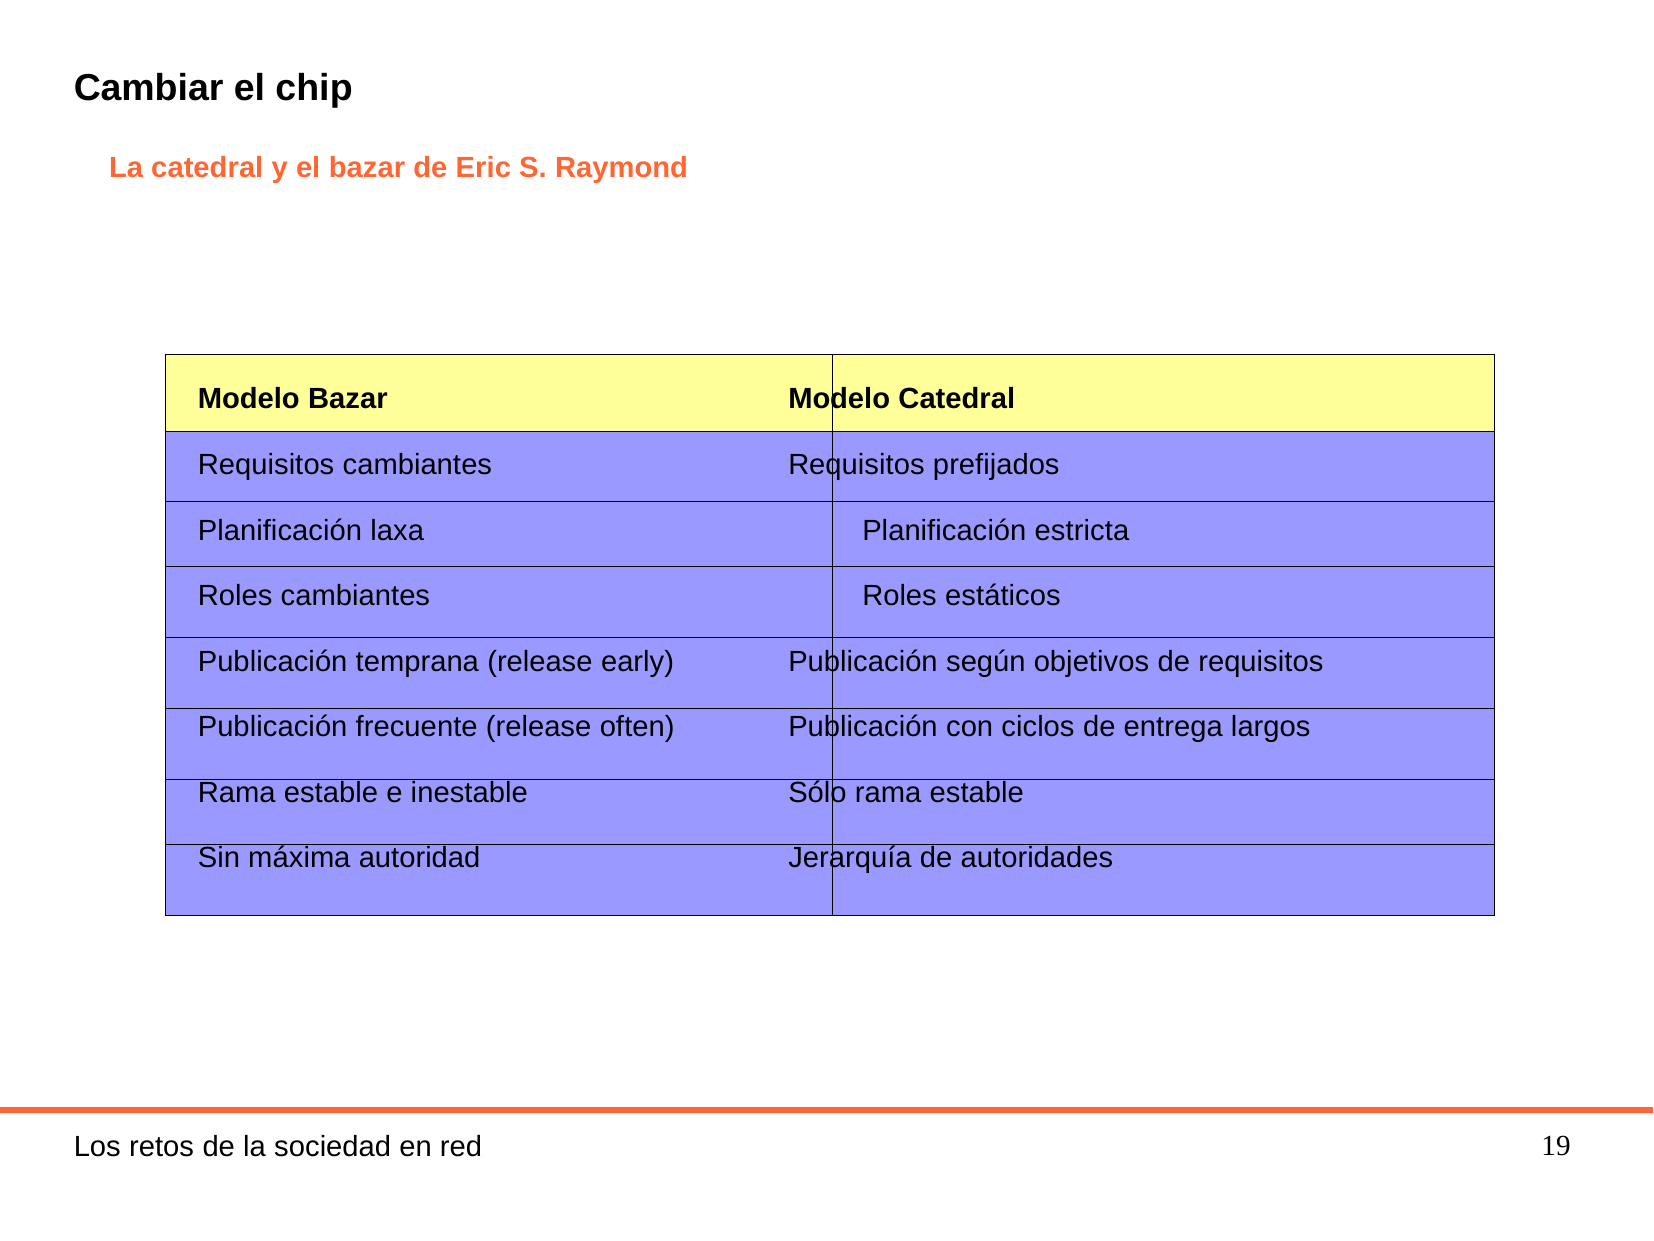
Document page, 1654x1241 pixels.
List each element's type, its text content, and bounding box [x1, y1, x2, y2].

text_box Modelo Bazar Modelo Catedral Requisitos cambiantes Requisitos prefijados Planificación laxa Planificación estricta Roles cambiantes Roles estáticos Publicación temprana (release early) Publicación según objetivos de requisitos Publicación frecuente (release often) Publicación con ciclos de entrega largos Rama estable e inestable Sólo rama estable Sin máxima autoridad Jerarquía de autoridades [183, 502, 832, 566]
text_box [165, 567, 183, 637]
text_box Modelo Bazar Modelo Catedral Requisitos cambiantes Requisitos prefijados Planificación laxa Planificación estricta Roles cambiantes Roles estáticos Publicación temprana (release early) Publicación según objetivos de requisitos Publicación frecuente (release often) Publicación con ciclos de entrega largos Rama estable e inestable Sólo rama estable Sin máxima autoridad Jerarquía de autoridades [833, 567, 1495, 637]
text_box Modelo Bazar Modelo Catedral Requisitos cambiantes Requisitos prefijados Planificación laxa Planificación estricta Roles cambiantes Roles estáticos Publicación temprana (release early) Publicación según objetivos de requisitos Publicación frecuente (release often) Publicación con ciclos de entrega largos Rama estable e inestable Sólo rama estable Sin máxima autoridad Jerarquía de autoridades [833, 374, 1495, 501]
text_box [165, 502, 183, 566]
text_box [165, 709, 183, 779]
text_box [833, 354, 1495, 374]
text_box Modelo Bazar Modelo Catedral Requisitos cambiantes Requisitos prefijados Planificación laxa Planificación estricta Roles cambiantes Roles estáticos Publicación temprana (release early) Publicación según objetivos de requisitos Publicación frecuente (release often) Publicación con ciclos de entrega largos Rama estable e inestable Sólo rama estable Sin máxima autoridad Jerarquía de autoridades [183, 638, 832, 708]
text_box [833, 904, 1495, 916]
text_box [165, 780, 183, 844]
text_box [165, 638, 183, 708]
text_box Modelo Bazar Modelo Catedral Requisitos cambiantes Requisitos prefijados Planificación laxa Planificación estricta Roles cambiantes Roles estáticos Publicación temprana (release early) Publicación según objetivos de requisitos Publicación frecuente (release often) Publicación con ciclos de entrega largos Rama estable e inestable Sólo rama estable Sin máxima autoridad Jerarquía de autoridades [833, 709, 1495, 779]
text_box [165, 845, 832, 916]
text_box [165, 354, 832, 501]
text_box Modelo Bazar Modelo Catedral Requisitos cambiantes Requisitos prefijados Planificación laxa Planificación estricta Roles cambiantes Roles estáticos Publicación temprana (release early) Publicación según objetivos de requisitos Publicación frecuente (release often) Publicación con ciclos de entrega largos Rama estable e inestable Sólo rama estable Sin máxima autoridad Jerarquía de autoridades [183, 845, 832, 904]
text_box Los retos de la sociedad en red [59, 1122, 975, 1172]
text_box Modelo Bazar Modelo Catedral Requisitos cambiantes Requisitos prefijados Planificación laxa Planificación estricta Roles cambiantes Roles estáticos Publicación temprana (release early) Publicación según objetivos de requisitos Publicación frecuente (release often) Publicación con ciclos de entrega largos Rama estable e inestable Sólo rama estable Sin máxima autoridad Jerarquía de autoridades [183, 374, 832, 501]
text_box Modelo Bazar Modelo Catedral Requisitos cambiantes Requisitos prefijados Planificación laxa Planificación estricta Roles cambiantes Roles estáticos Publicación temprana (release early) Publicación según objetivos de requisitos Publicación frecuente (release often) Publicación con ciclos de entrega largos Rama estable e inestable Sólo rama estable Sin máxima autoridad Jerarquía de autoridades [833, 780, 1495, 844]
text_box Cambiar el chip La catedral y el bazar de Eric S. Raymond [59, 59, 1211, 230]
text_box Modelo Bazar Modelo Catedral Requisitos cambiantes Requisitos prefijados Planificación laxa Planificación estricta Roles cambiantes Roles estáticos Publicación temprana (release early) Publicación según objetivos de requisitos Publicación frecuente (release often) Publicación con ciclos de entrega largos Rama estable e inestable Sólo rama estable Sin máxima autoridad Jerarquía de autoridades [183, 709, 832, 779]
text_box Modelo Bazar Modelo Catedral Requisitos cambiantes Requisitos prefijados Planificación laxa Planificación estricta Roles cambiantes Roles estáticos Publicación temprana (release early) Publicación según objetivos de requisitos Publicación frecuente (release often) Publicación con ciclos de entrega largos Rama estable e inestable Sólo rama estable Sin máxima autoridad Jerarquía de autoridades [833, 845, 1495, 904]
text_box Modelo Bazar Modelo Catedral Requisitos cambiantes Requisitos prefijados Planificación laxa Planificación estricta Roles cambiantes Roles estáticos Publicación temprana (release early) Publicación según objetivos de requisitos Publicación frecuente (release often) Publicación con ciclos de entrega largos Rama estable e inestable Sólo rama estable Sin máxima autoridad Jerarquía de autoridades [833, 502, 1495, 566]
text_box Modelo Bazar Modelo Catedral Requisitos cambiantes Requisitos prefijados Planificación laxa Planificación estricta Roles cambiantes Roles estáticos Publicación temprana (release early) Publicación según objetivos de requisitos Publicación frecuente (release often) Publicación con ciclos de entrega largos Rama estable e inestable Sólo rama estable Sin máxima autoridad Jerarquía de autoridades [183, 780, 832, 844]
text_box Modelo Bazar Modelo Catedral Requisitos cambiantes Requisitos prefijados Planificación laxa Planificación estricta Roles cambiantes Roles estáticos Publicación temprana (release early) Publicación según objetivos de requisitos Publicación frecuente (release often) Publicación con ciclos de entrega largos Rama estable e inestable Sólo rama estable Sin máxima autoridad Jerarquía de autoridades [183, 567, 832, 637]
text_box Modelo Bazar Modelo Catedral Requisitos cambiantes Requisitos prefijados Planificación laxa Planificación estricta Roles cambiantes Roles estáticos Publicación temprana (release early) Publicación según objetivos de requisitos Publicación frecuente (release often) Publicación con ciclos de entrega largos Rama estable e inestable Sólo rama estable Sin máxima autoridad Jerarquía de autoridades [833, 638, 1495, 708]
